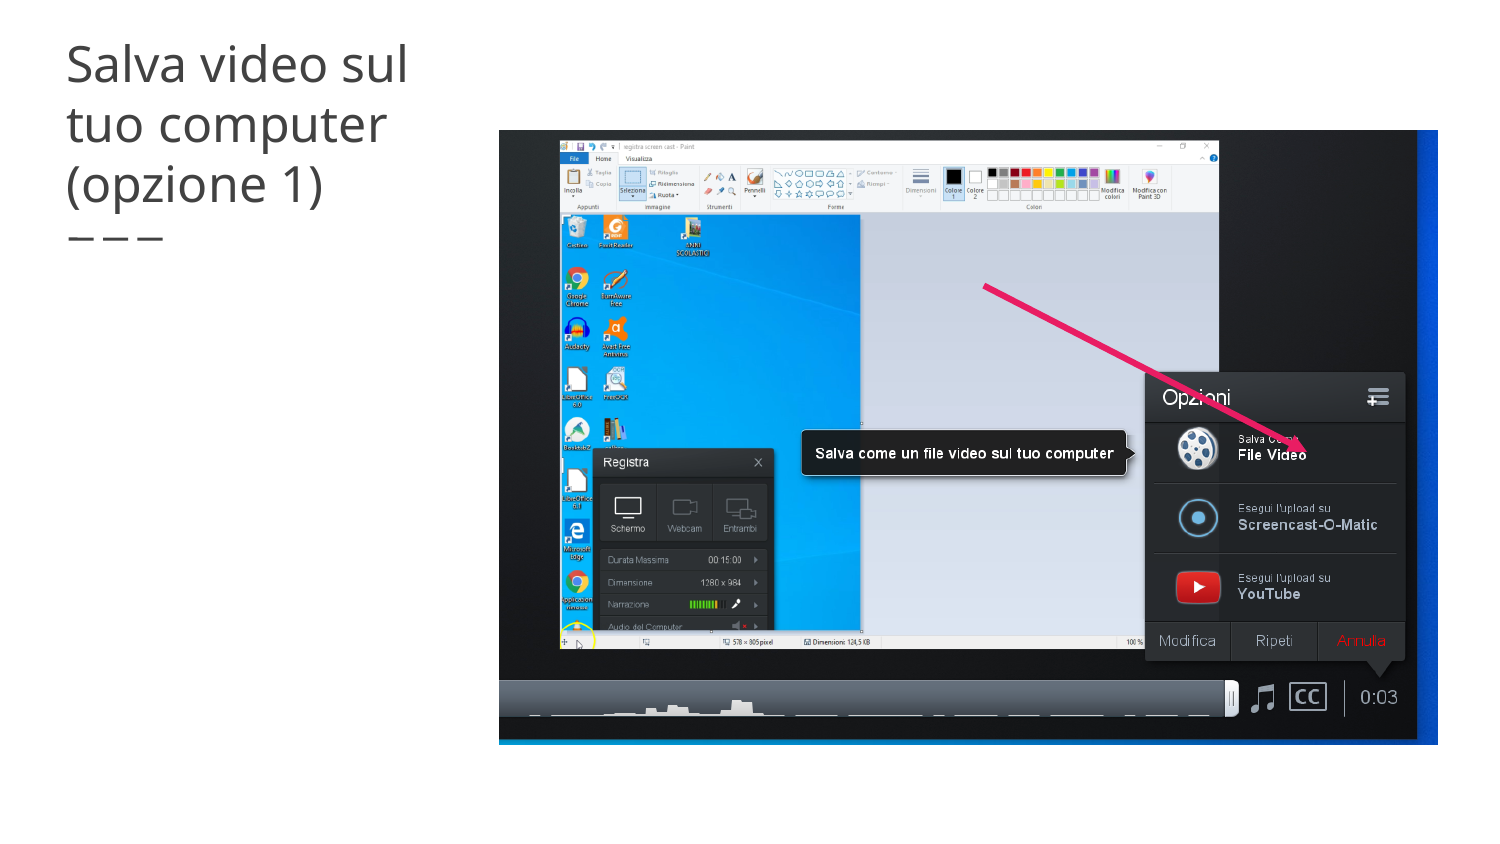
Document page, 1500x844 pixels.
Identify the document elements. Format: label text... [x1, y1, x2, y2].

picture [499, 130, 1438, 745]
title Salva video sul tuo computer (opzione 1) [51, 103, 512, 228]
